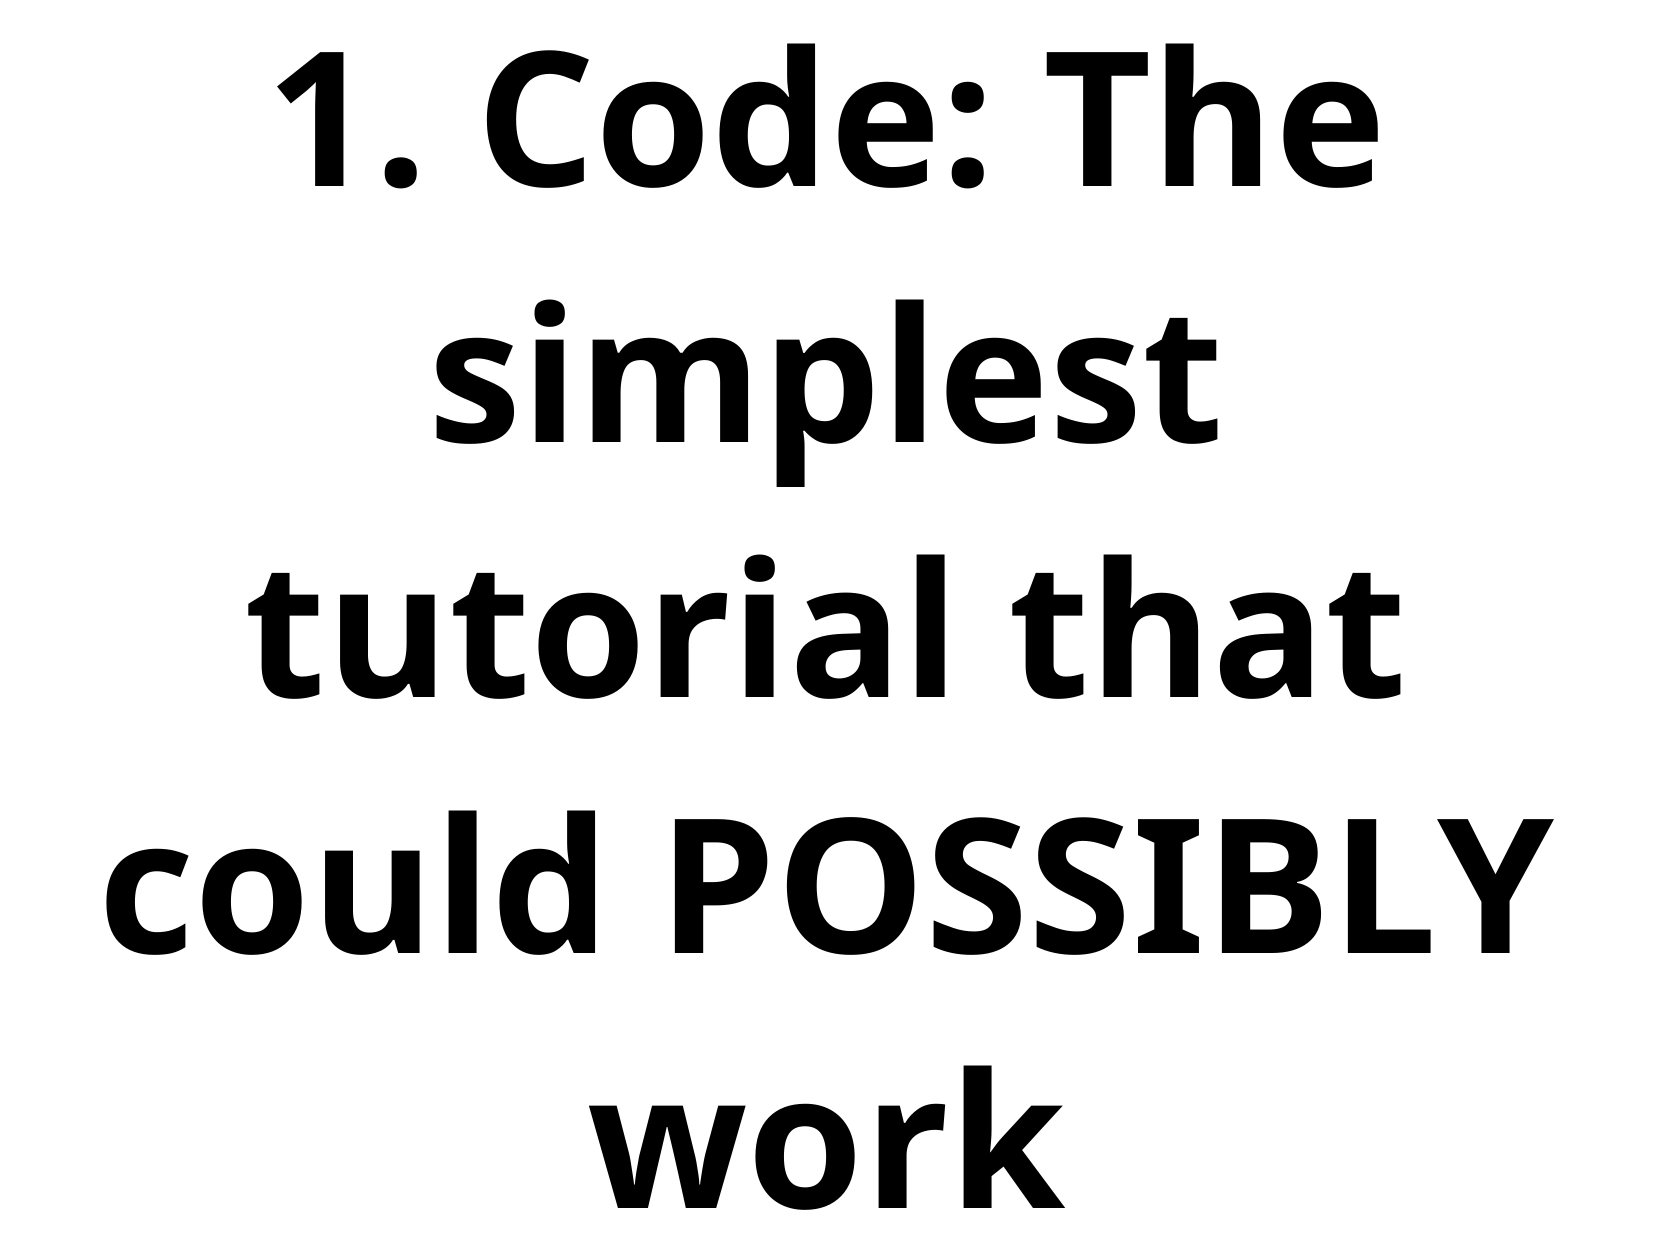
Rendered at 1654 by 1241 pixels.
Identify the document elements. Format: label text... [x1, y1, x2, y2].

title 1. Code: The simplest tutorial that could POSSIBLY work [82, 49, 1571, 1201]
